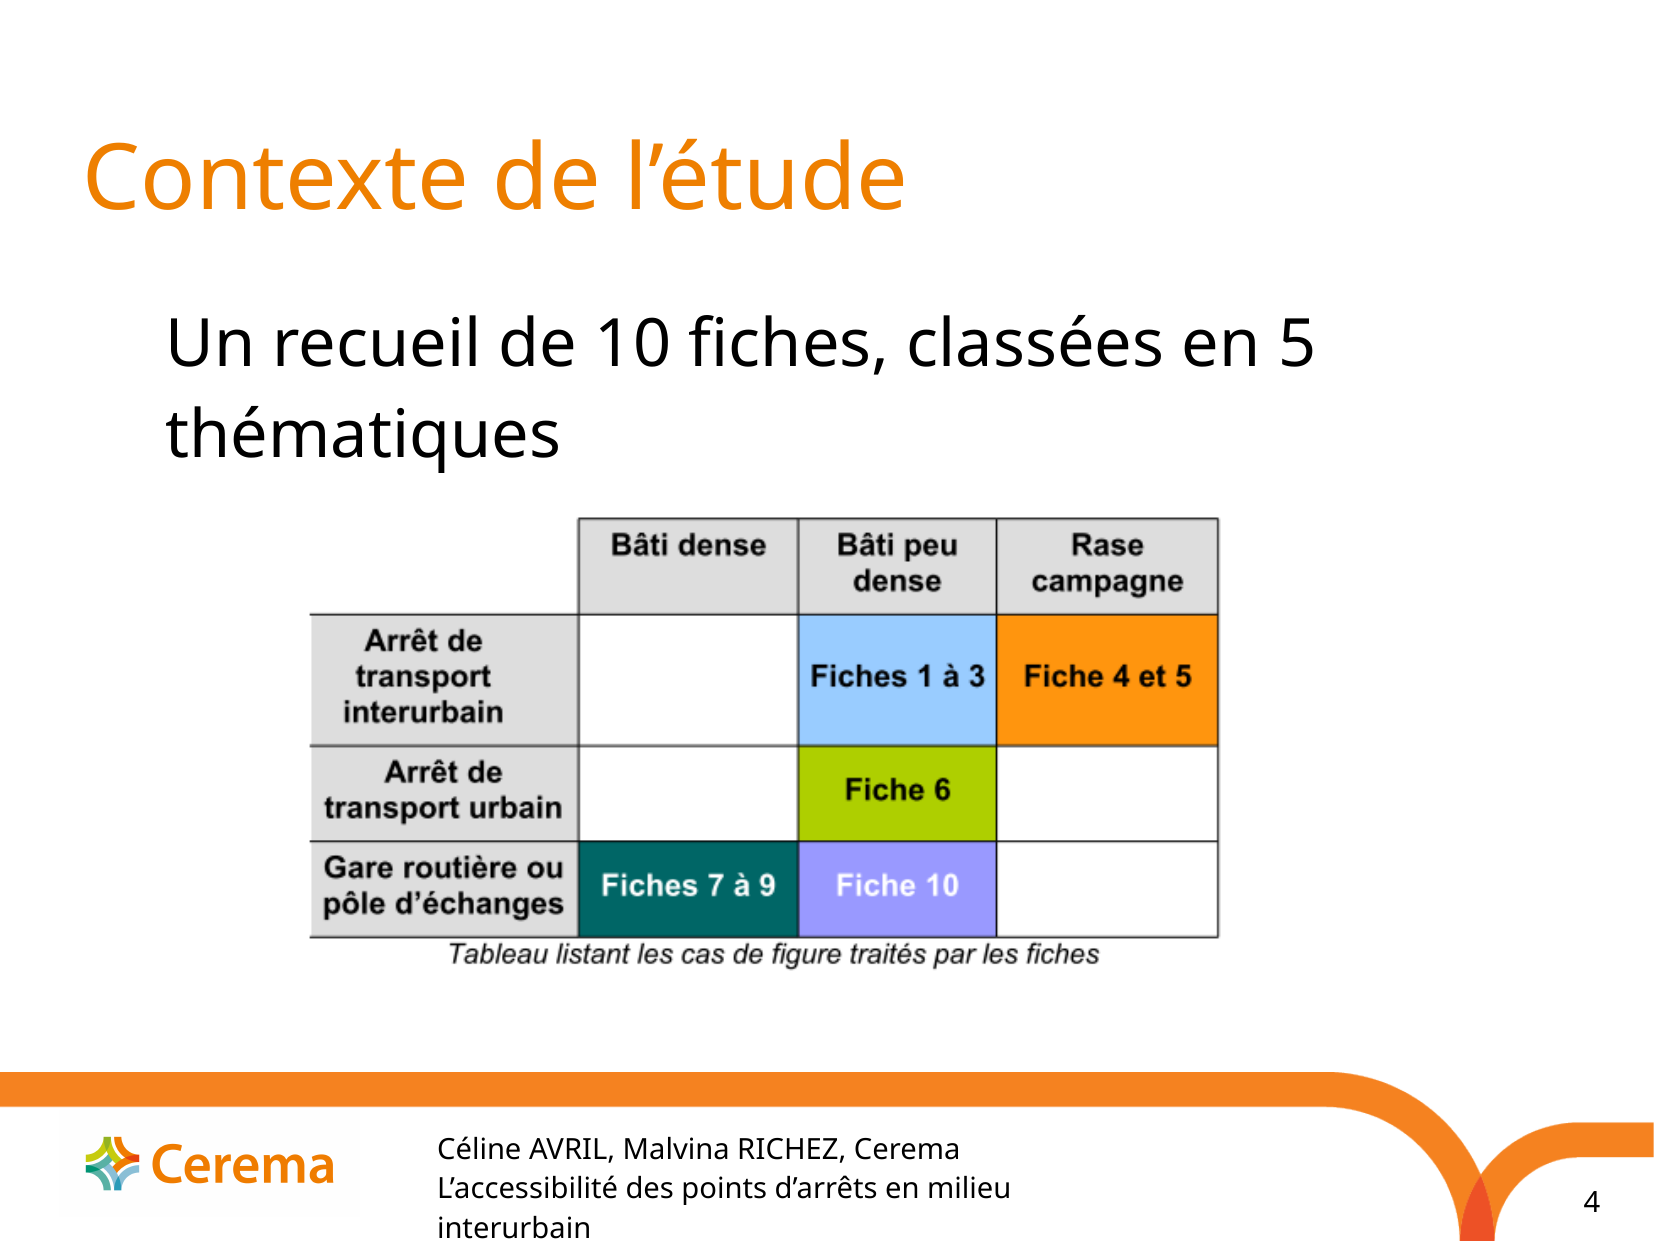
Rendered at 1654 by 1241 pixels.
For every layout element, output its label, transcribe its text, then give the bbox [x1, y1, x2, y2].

picture [305, 479, 1241, 981]
title Contexte de l’étude [82, 70, 1571, 278]
picture [0, 1072, 1654, 1241]
list Un recueil de 10 fiches, classées en 5 thématiques [94, 295, 1583, 1015]
